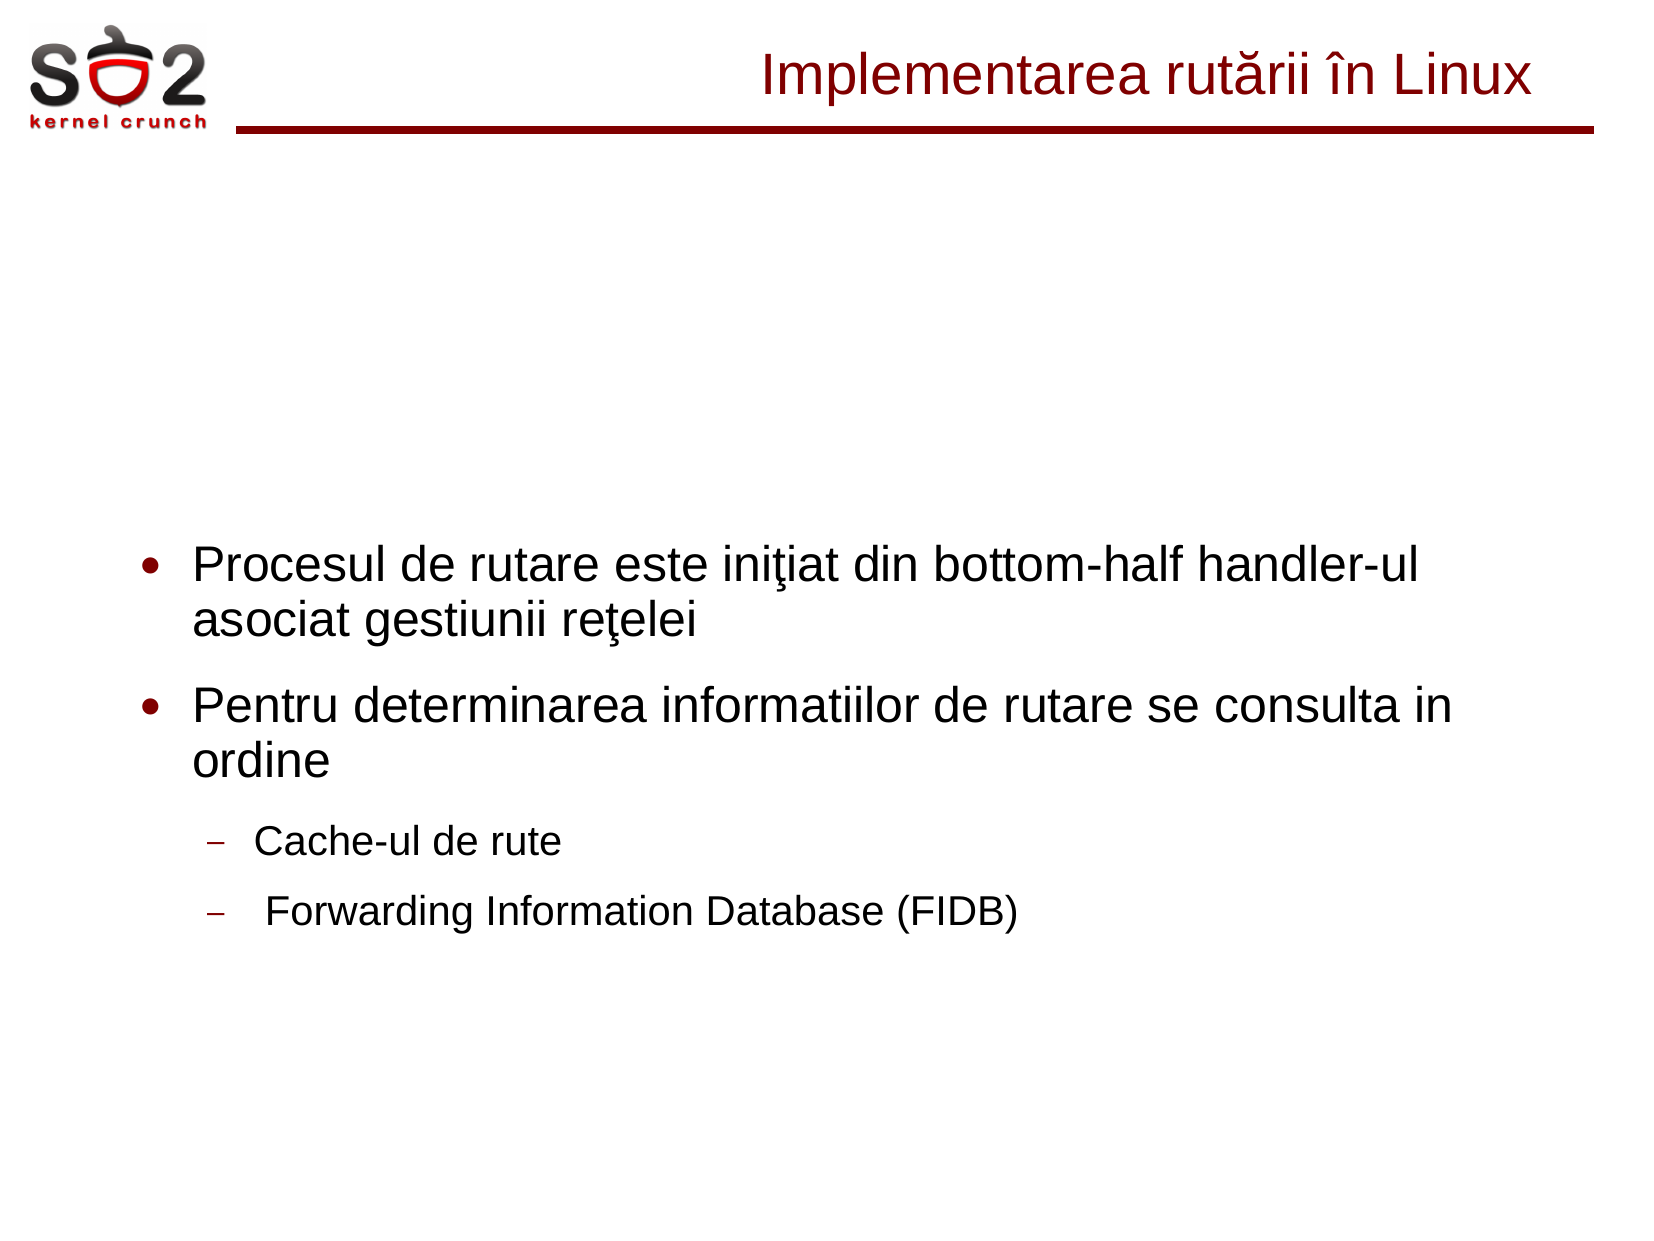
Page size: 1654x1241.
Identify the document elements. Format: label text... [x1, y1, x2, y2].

picture [29, 23, 121, 130]
list Procesul de rutare este iniţiat din bottom-half handler-ul asociat gestiunii reţelei Pentru determinarea informatiilor de rutare se consulta in ordine Cache-ul de rute Forwarding Information Database (FIDB) [121, 344, 1534, 1126]
title Implementarea rutării în Linux [121, 0, 1534, 148]
